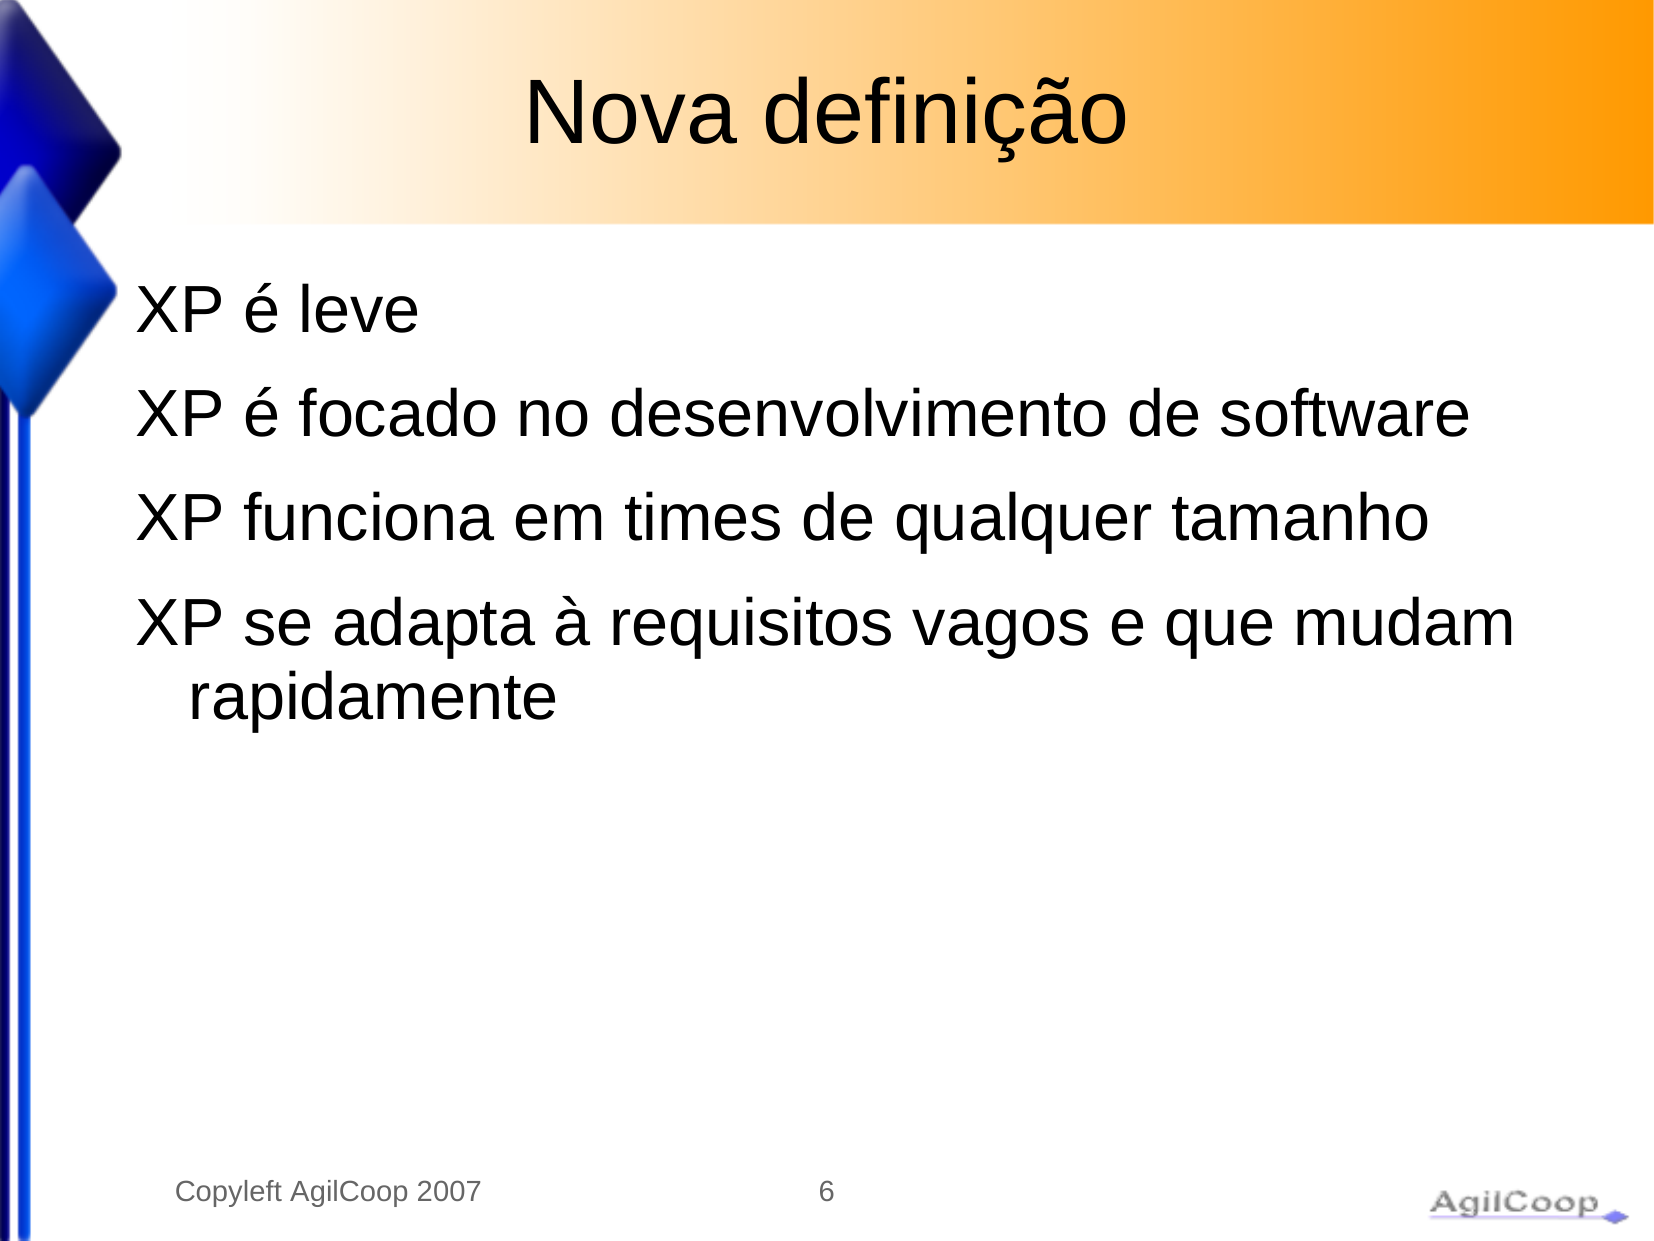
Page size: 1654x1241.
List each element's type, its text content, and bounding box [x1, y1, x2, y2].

list XP é leve XP é focado no desenvolvimento de software XP funciona em times de qualquer tamanho XP se adapta à requisitos vagos e que mudam rapidamente [118, 271, 1607, 1123]
picture [0, 0, 1654, 1241]
title Nova definição [82, 8, 1571, 216]
